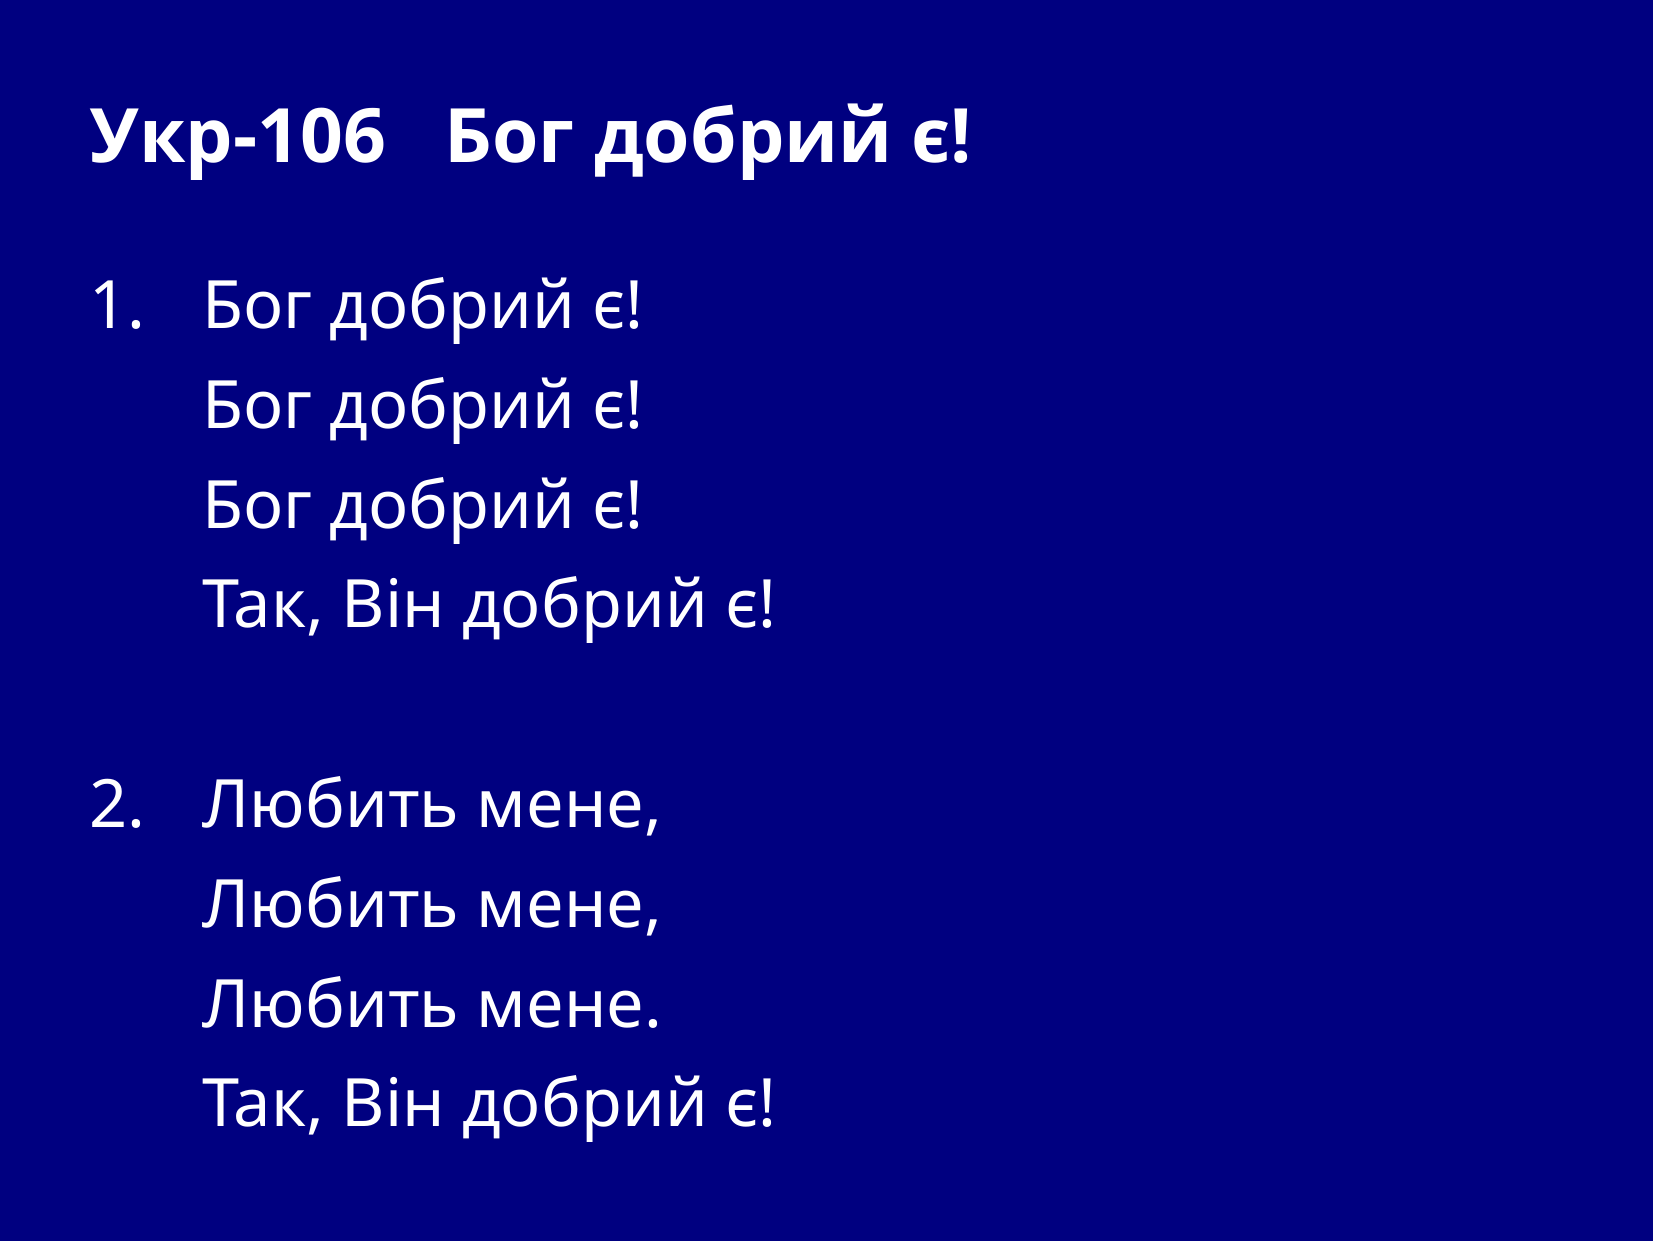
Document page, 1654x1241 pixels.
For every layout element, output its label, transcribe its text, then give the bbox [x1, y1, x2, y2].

text_box 1. Бог добрий є! Бог добрий є! Бог добрий є! Так, Він добрий є! 2. Любить мене, Любить мене, Любить мене. Так, Він добрий є! [75, 188, 1576, 1163]
text_box Укр-106 Бог добрий є! [75, 75, 1576, 188]
